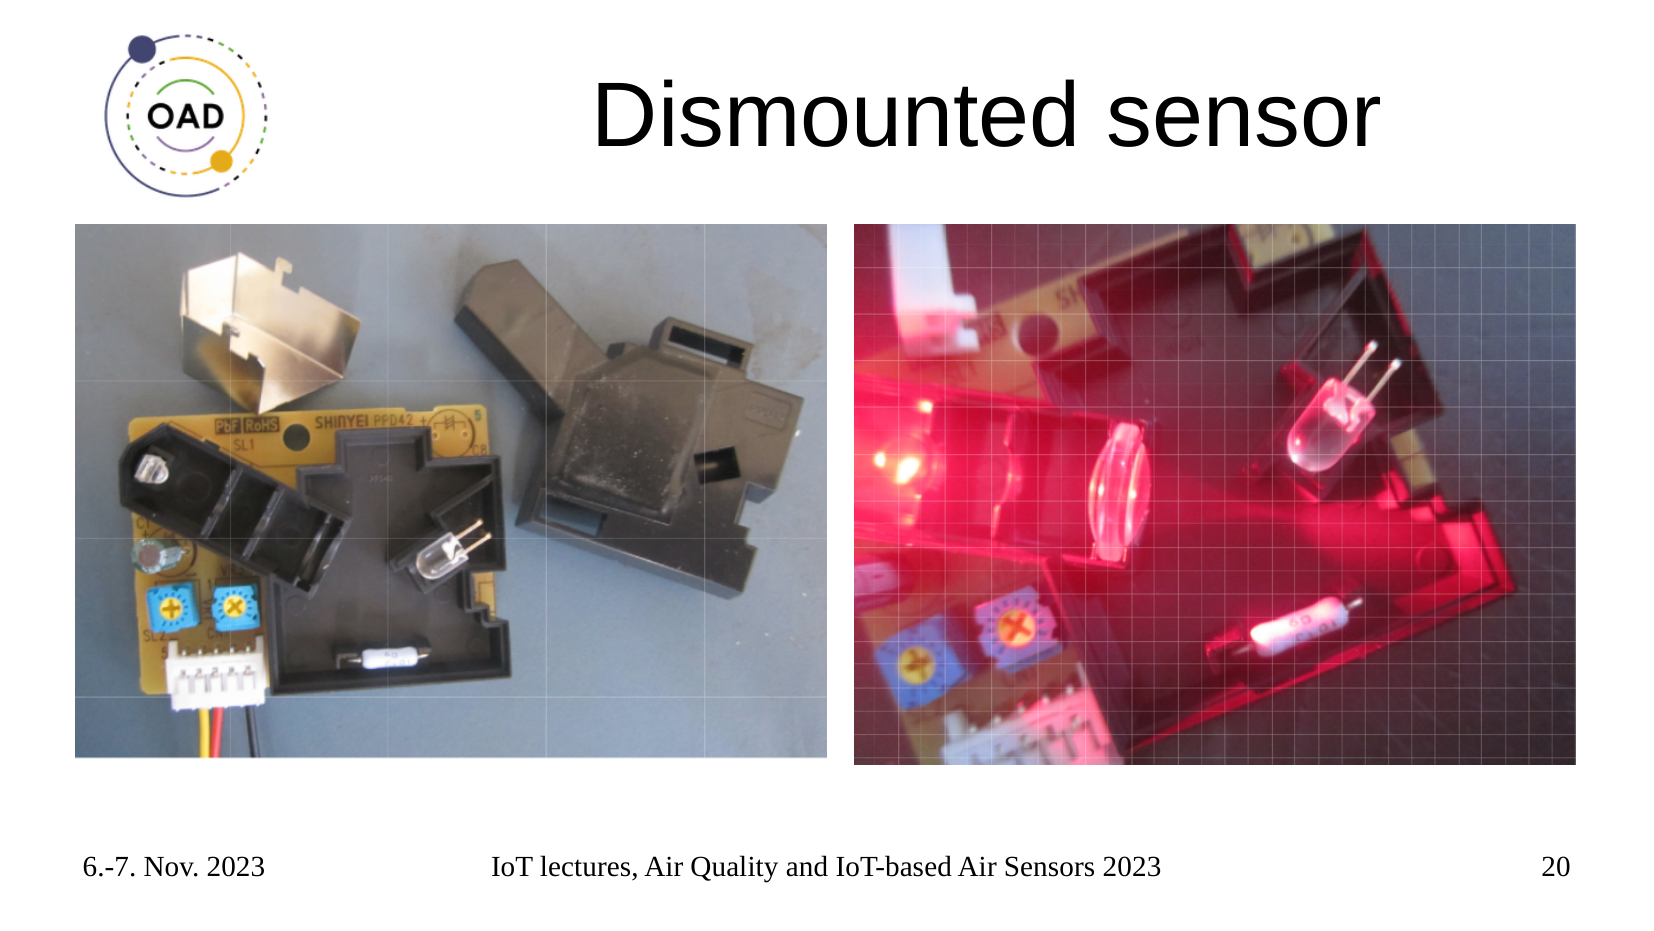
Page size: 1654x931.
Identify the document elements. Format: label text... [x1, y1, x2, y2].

picture [75, 224, 827, 761]
picture [64, 20, 302, 218]
title Dismounted sensor [403, 37, 1571, 193]
picture [854, 224, 1576, 765]
